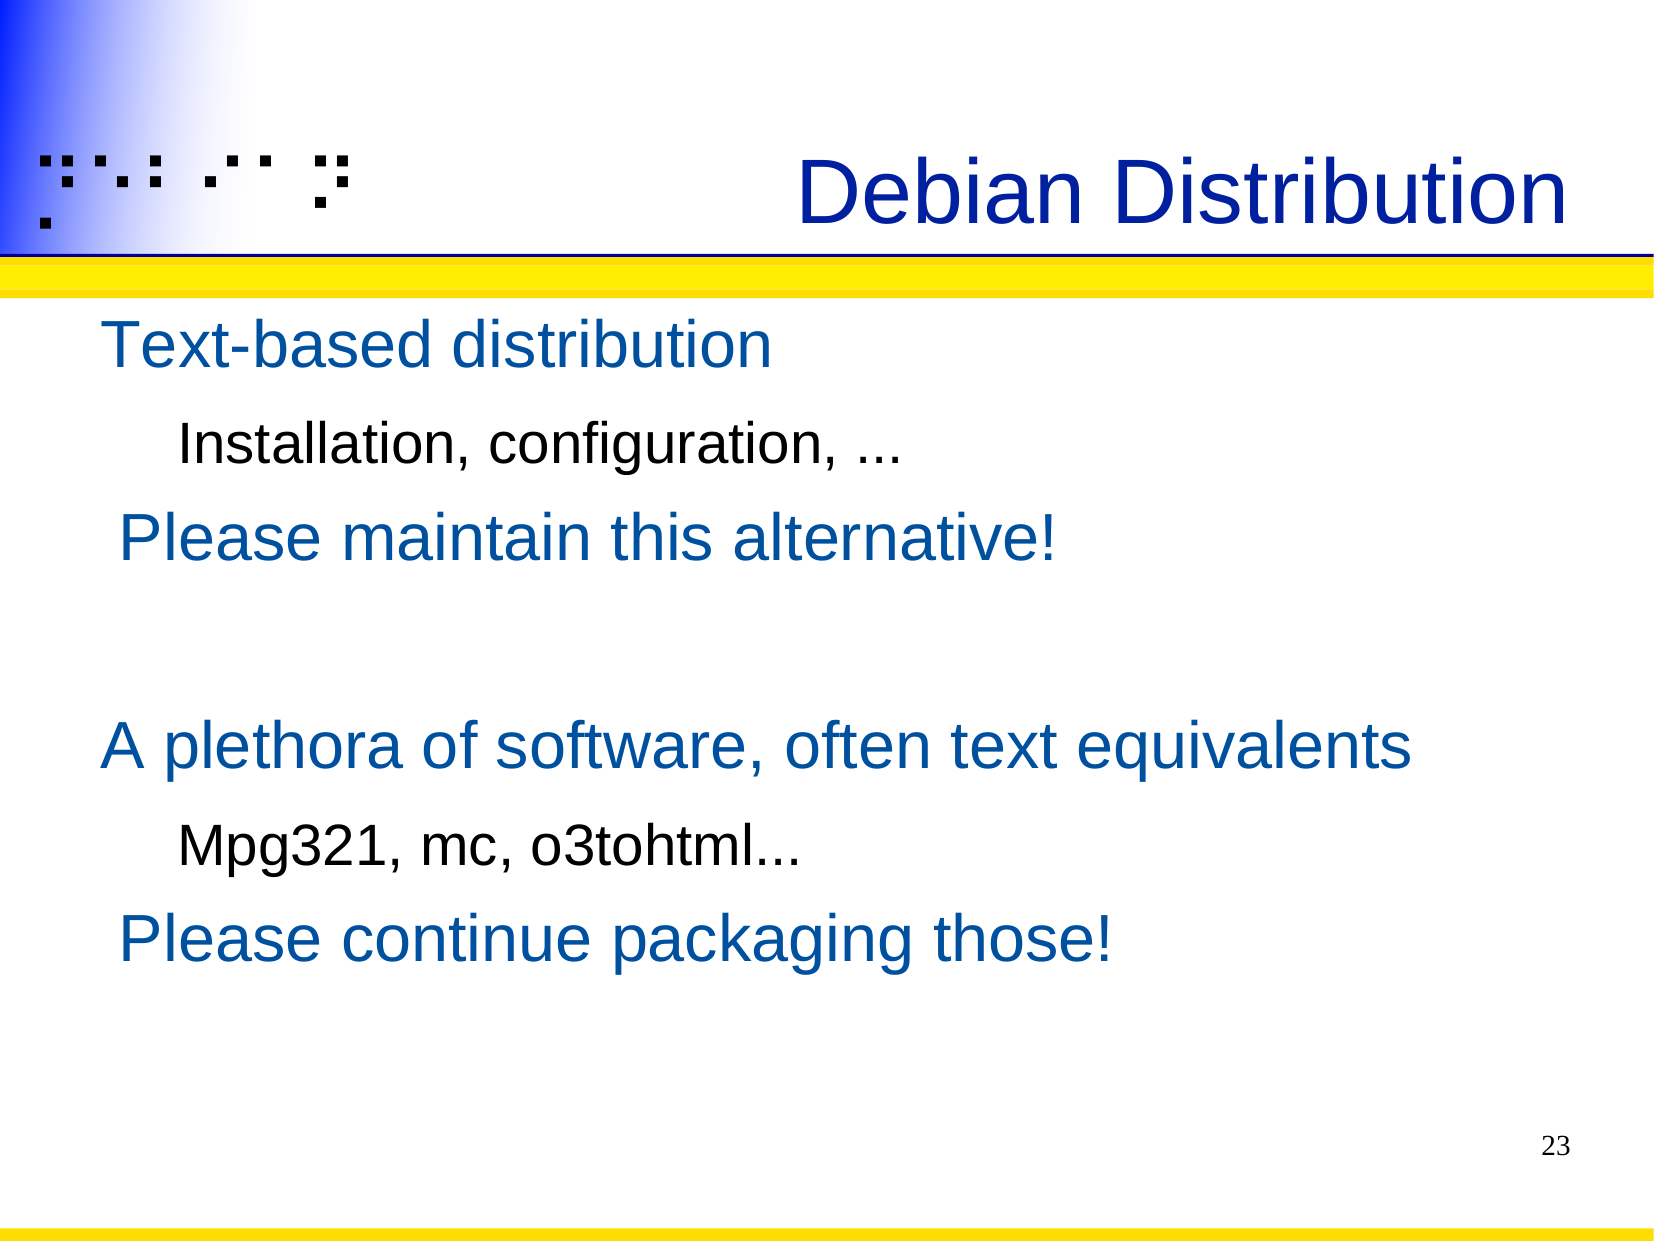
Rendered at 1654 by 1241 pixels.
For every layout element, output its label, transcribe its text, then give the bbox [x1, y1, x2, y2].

title Debian Distribution [372, 134, 1571, 250]
list Text-based distribution Installation, configuration, ... Please maintain this alternative! A plethora of software, often text equivalents Mpg321, mc, o3tohtml... Please continue packaging those! [82, 307, 1571, 1111]
